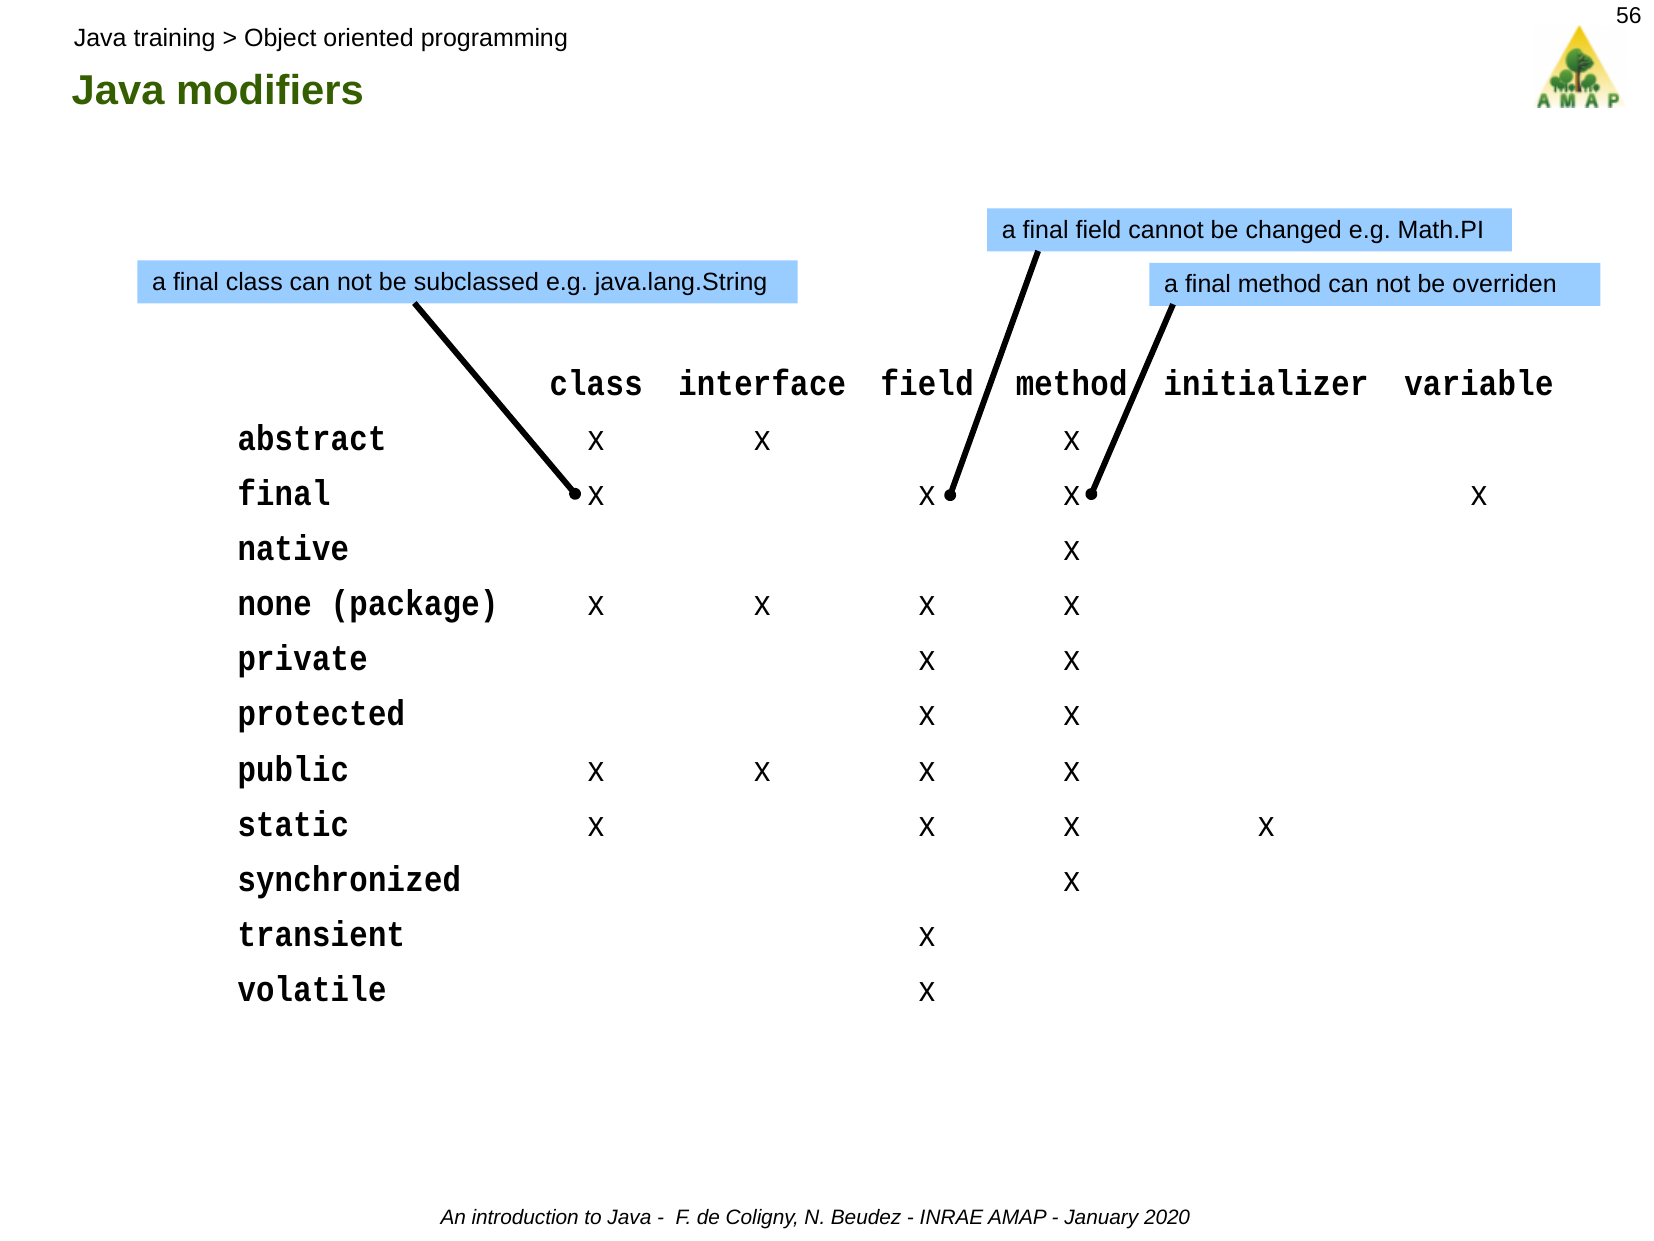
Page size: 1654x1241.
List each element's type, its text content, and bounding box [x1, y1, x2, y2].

text_box Java training > Object oriented programming [59, 16, 1004, 60]
text_box Java modifiers [56, 59, 1513, 121]
picture [1533, 25, 1627, 108]
text_box a final field cannot be changed e.g. Math.PI [987, 208, 1512, 252]
text_box a final class can not be subclassed e.g. java.lang.String [137, 260, 798, 304]
chart [235, 353, 1654, 1017]
text_box a final method can not be overriden [1149, 262, 1601, 306]
